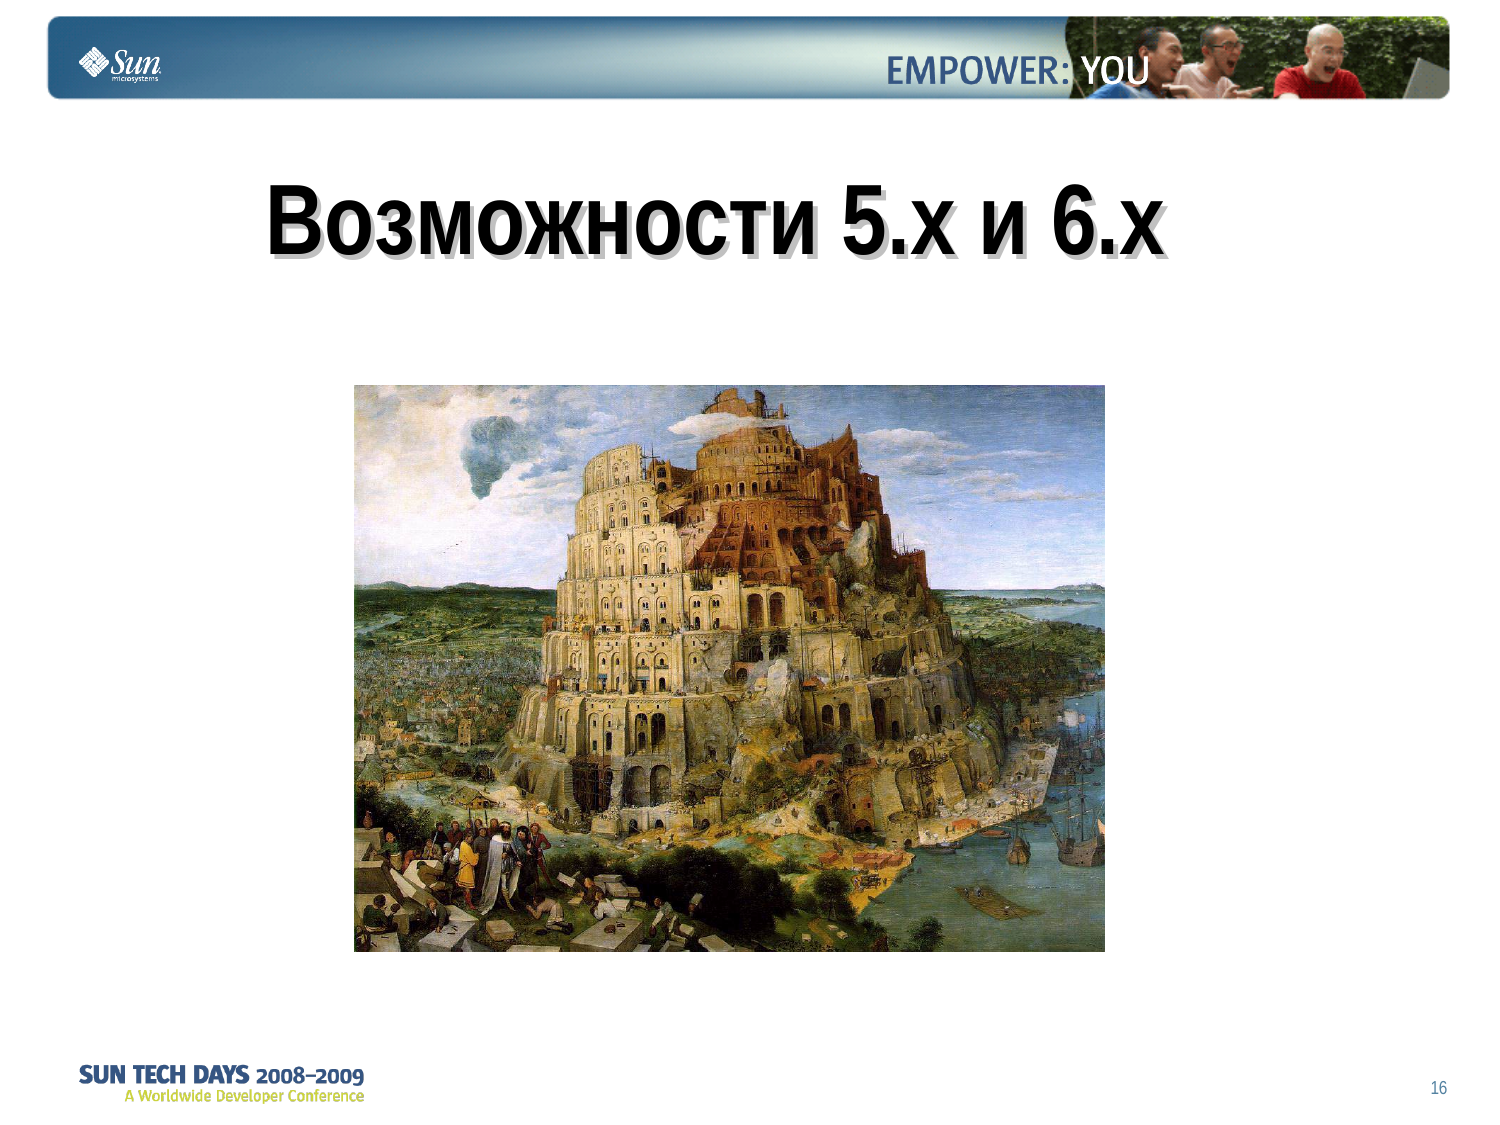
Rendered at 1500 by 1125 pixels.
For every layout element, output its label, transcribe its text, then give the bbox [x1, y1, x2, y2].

picture [0, 0, 1500, 1125]
text_box Возможности 5.x и 6.x [233, 123, 1198, 332]
